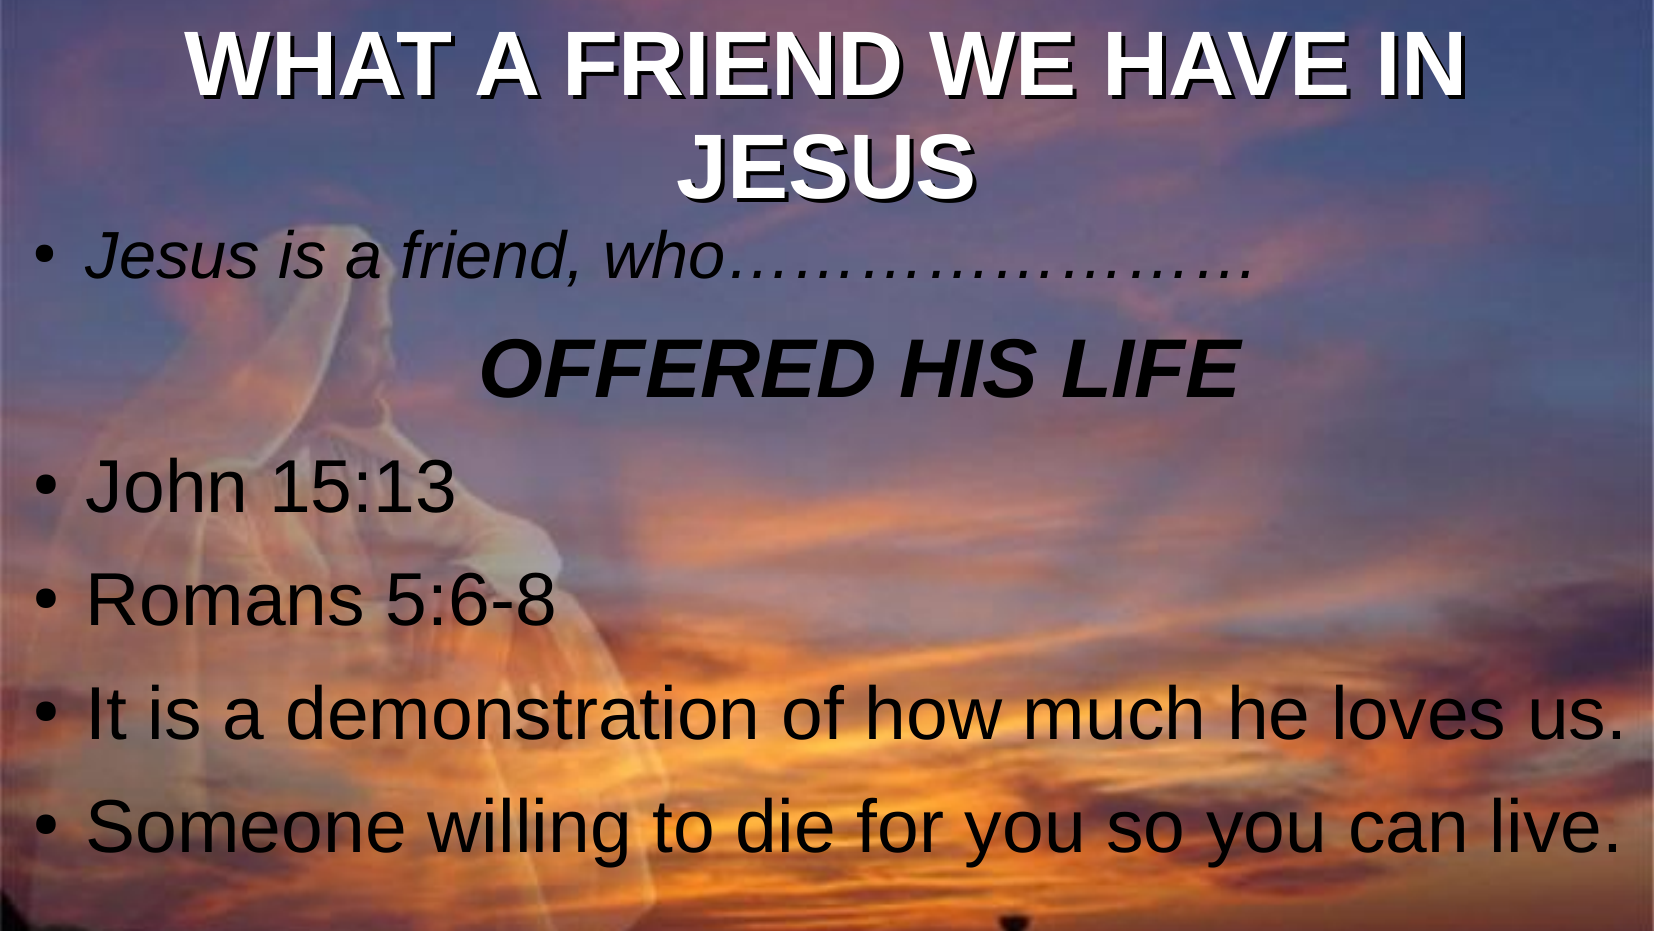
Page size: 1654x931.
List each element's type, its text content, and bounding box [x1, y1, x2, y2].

title WHAT A FRIEND WE HAVE IN JESUS [82, 12, 1571, 217]
picture [0, 0, 1654, 931]
list Jesus is a friend, who…………………… OFFERED HIS LIFE John 15:13 Romans 5:6-8 It is a demonstration of how much he loves us. Someone willing to die for you so you can live. [15, 217, 1636, 916]
